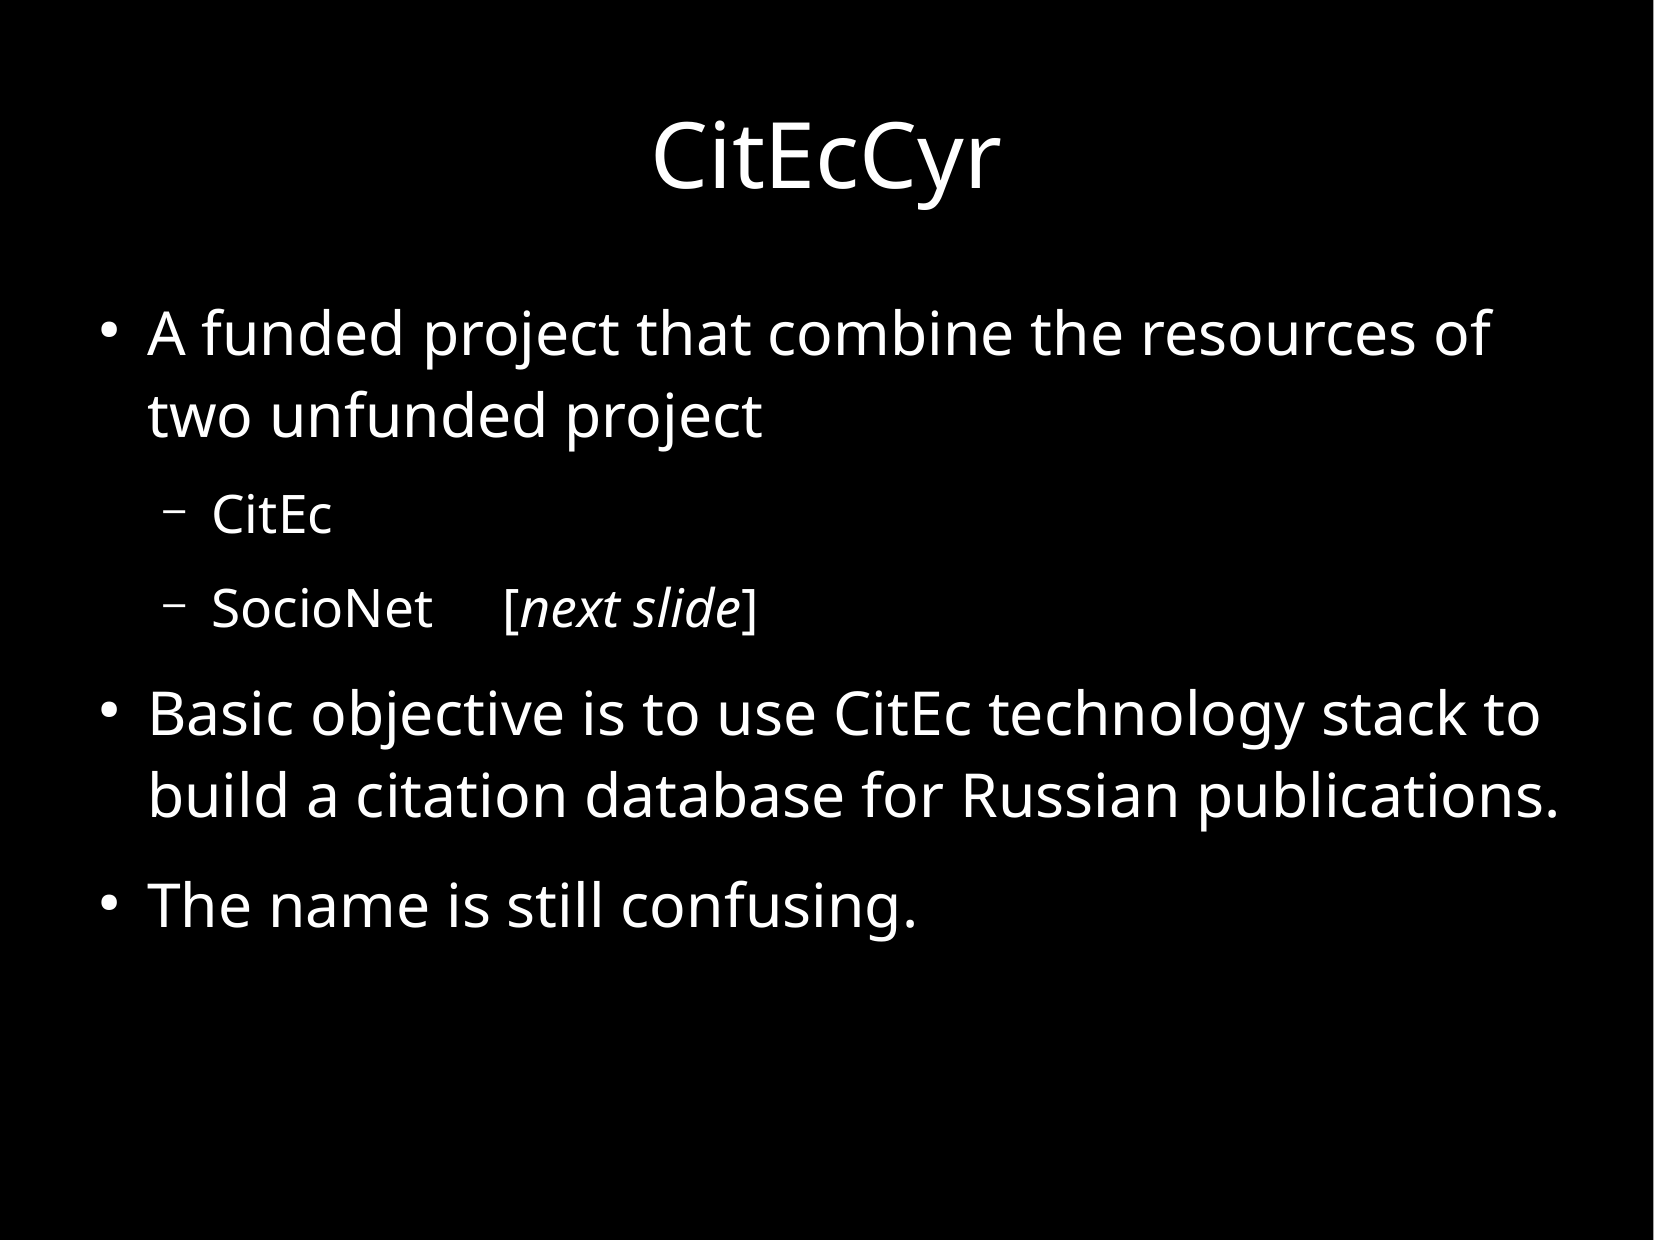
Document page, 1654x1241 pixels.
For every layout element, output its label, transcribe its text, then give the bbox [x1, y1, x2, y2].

list A funded project that combine the resources of two unfunded project CitEc SocioNet [next slide] Basic objective is to use CitEc technology stack to build a citation database for Russian publications. The name is still confusing. [82, 290, 1571, 1010]
title CitEcCyr [82, 49, 1571, 257]
